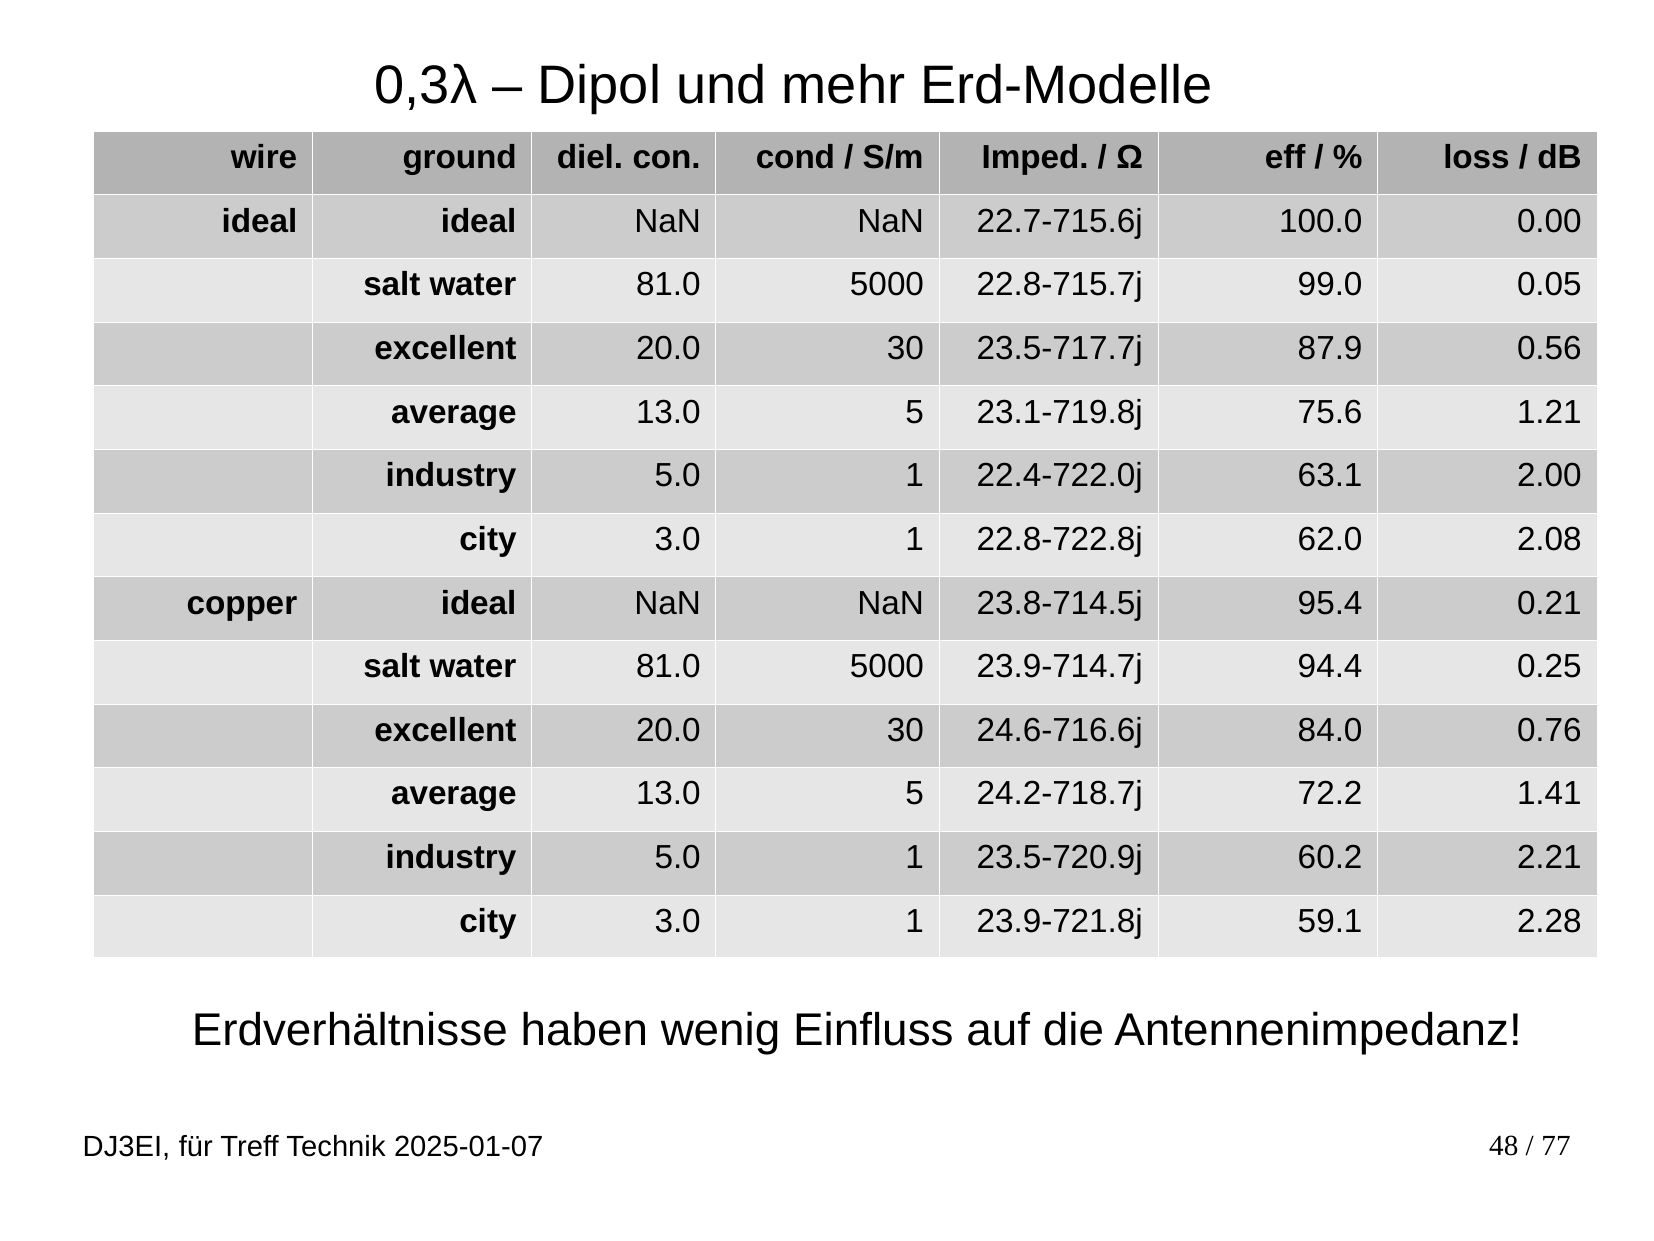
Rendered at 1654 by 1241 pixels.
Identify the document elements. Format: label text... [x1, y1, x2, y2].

table_cell 2.28 [1378, 896, 1597, 957]
table_cell 0.56 [1378, 323, 1597, 385]
table_cell [94, 832, 312, 895]
table_cell 0.25 [1378, 641, 1597, 704]
table_cell industry [313, 832, 531, 895]
table_cell 2.08 [1378, 514, 1597, 576]
table_cell [94, 641, 312, 704]
table_cell 3.0 [532, 896, 715, 957]
table_cell 5000 [716, 641, 939, 704]
table_cell 0.05 [1378, 259, 1597, 322]
table_cell 95.4 [1159, 577, 1377, 640]
table_cell 20.0 [532, 323, 715, 385]
table_cell average [313, 768, 531, 831]
table_cell 0.21 [1378, 577, 1597, 640]
table_cell 13.0 [532, 386, 715, 449]
table_cell industry [313, 450, 531, 513]
table_cell 75.6 [1159, 386, 1377, 449]
table_cell NaN [532, 195, 715, 258]
table_cell excellent [313, 323, 531, 385]
table_cell NaN [716, 577, 939, 640]
table_cell 60.2 [1159, 832, 1377, 895]
table_cell [94, 386, 312, 449]
table_cell city [313, 896, 531, 957]
table_cell 63.1 [1159, 450, 1377, 513]
table_cell [94, 323, 312, 385]
table_cell 2.00 [1378, 450, 1597, 513]
text_box 0,3λ – Dipol und mehr Erd-Modelle [359, 47, 1229, 123]
table_cell 1 [716, 514, 939, 576]
table_cell NaN [532, 577, 715, 640]
table_cell 23.8-714.5j [940, 577, 1158, 640]
table_cell average [313, 386, 531, 449]
table_cell 23.5-717.7j [940, 323, 1158, 385]
table_cell 81.0 [532, 259, 715, 322]
table_cell 5000 [716, 259, 939, 322]
table_cell 1.21 [1378, 386, 1597, 449]
table_cell 72.2 [1159, 768, 1377, 831]
table_cell [94, 896, 312, 957]
table_cell 5 [716, 386, 939, 449]
table_cell salt water [313, 259, 531, 322]
table_header diel. con. [532, 132, 715, 194]
table_cell 24.2-718.7j [940, 768, 1158, 831]
table_cell 22.8-715.7j [940, 259, 1158, 322]
table_cell [94, 259, 312, 322]
table_cell 5.0 [532, 832, 715, 895]
table_cell 23.1-719.8j [940, 386, 1158, 449]
table_cell 2.21 [1378, 832, 1597, 895]
table_cell 1 [716, 832, 939, 895]
table_cell excellent [313, 705, 531, 767]
table_header loss / dB [1378, 132, 1597, 194]
text_box Erdverhältnisse haben wenig Einfluss auf die Antennenimpedanz! [177, 996, 1538, 1063]
table_cell 84.0 [1159, 705, 1377, 767]
table_cell 3.0 [532, 514, 715, 576]
table_cell 23.9-721.8j [940, 896, 1158, 957]
table_header ground [313, 132, 531, 194]
table_cell 20.0 [532, 705, 715, 767]
table_cell 1 [716, 896, 939, 957]
table_cell 5 [716, 768, 939, 831]
table_cell 22.4-722.0j [940, 450, 1158, 513]
table_cell ideal [313, 195, 531, 258]
table_cell 62.0 [1159, 514, 1377, 576]
table_cell [94, 705, 312, 767]
table_cell 1 [716, 450, 939, 513]
table_cell 0.76 [1378, 705, 1597, 767]
table_cell 22.8-722.8j [940, 514, 1158, 576]
table_cell ideal [313, 577, 531, 640]
table_cell 22.7-715.6j [940, 195, 1158, 258]
table_cell 81.0 [532, 641, 715, 704]
table_cell ideal [94, 195, 312, 258]
table_cell 100.0 [1159, 195, 1377, 258]
table_cell 30 [716, 705, 939, 767]
table_cell 94.4 [1159, 641, 1377, 704]
table_cell salt water [313, 641, 531, 704]
table_cell 13.0 [532, 768, 715, 831]
table_cell 5.0 [532, 450, 715, 513]
table_cell [94, 450, 312, 513]
table_cell city [313, 514, 531, 576]
table_cell 87.9 [1159, 323, 1377, 385]
table_cell 24.6-716.6j [940, 705, 1158, 767]
table_cell [94, 514, 312, 576]
table_cell [94, 768, 312, 831]
table_cell copper [94, 577, 312, 640]
table_cell 23.5-720.9j [940, 832, 1158, 895]
table_header wire [94, 132, 312, 194]
table_cell NaN [716, 195, 939, 258]
table_cell 0.00 [1378, 195, 1597, 258]
table_cell 99.0 [1159, 259, 1377, 322]
table_cell 59.1 [1159, 896, 1377, 957]
table_header Imped. / Ω [940, 132, 1158, 194]
table_cell 23.9-714.7j [940, 641, 1158, 704]
table_cell 1.41 [1378, 768, 1597, 831]
table_header eff / % [1159, 132, 1377, 194]
table_cell 30 [716, 323, 939, 385]
table_header cond / S/m [716, 132, 939, 194]
